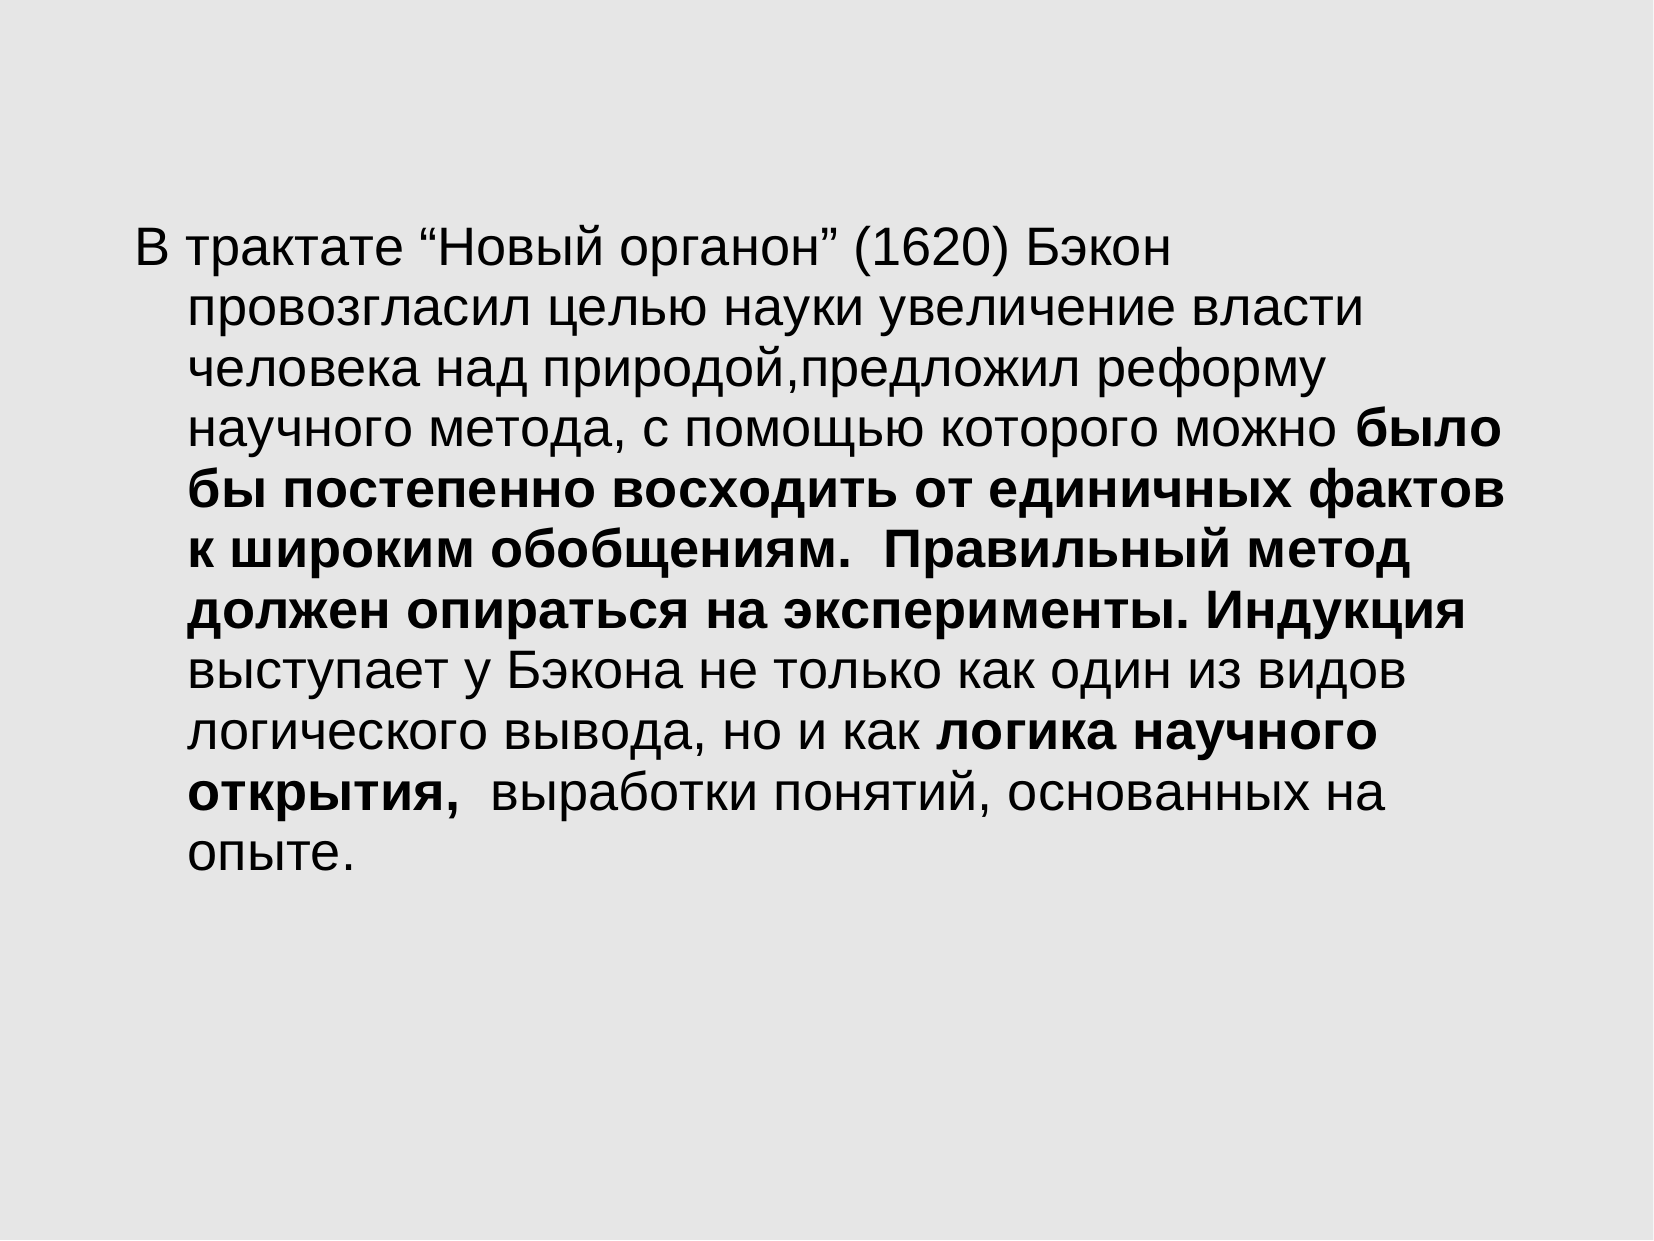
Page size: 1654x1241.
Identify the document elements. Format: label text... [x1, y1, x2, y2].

text_box В трактате “Новый органон” (1620) Бэкон провозгласил целью науки увеличение власти человека над природой,предложил реформу научного метода, с помощью которого можно было бы постепенно восходить от единичных фактов к широким обобщениям. Правильный метод должен опираться на эксперименты. Индукция выступает у Бэкона не только как один из видов логического вывода, но и как логика научного открытия, выработки понятий, основанных на опыте. [118, 208, 1536, 956]
